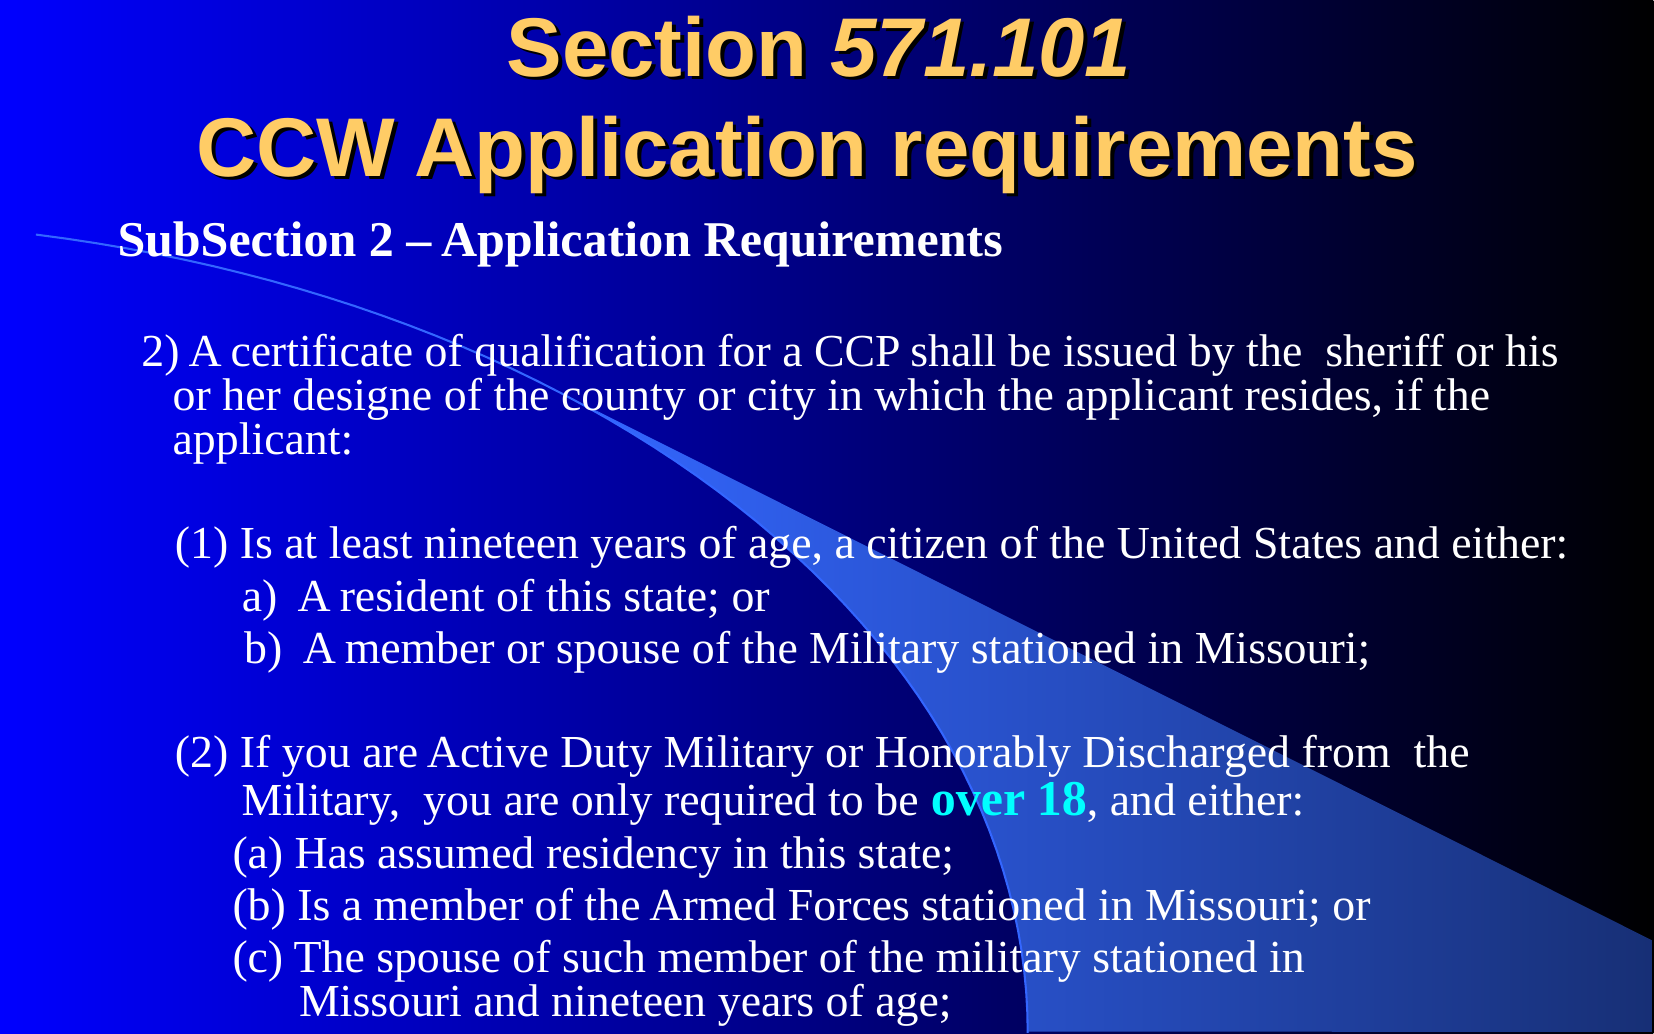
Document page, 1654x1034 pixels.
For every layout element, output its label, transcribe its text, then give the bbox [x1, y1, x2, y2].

title Section 571.101 CCW Application requirements [75, 0, 1564, 201]
list SubSection 2 – Application Requirements 2) A certificate of qualification for a CCP shall be issued by the sheriff or his or her designe of the county or city in which the applicant resides, if the applicant: (1) Is at least nineteen years of age, a citizen of the United States and either: a) A resident of this state; or b) A member or spouse of the Military stationed in Missouri; (2) If you are Active Duty Military or Honorably Discharged from the Military, you are only required to be over 18, and either: (a) Has assumed residency in this state; (b) Is a member of the Armed Forces stationed in Missouri; or (c) The spouse of such member of the military stationed in Missouri and nineteen years of age; [101, 210, 1591, 1034]
